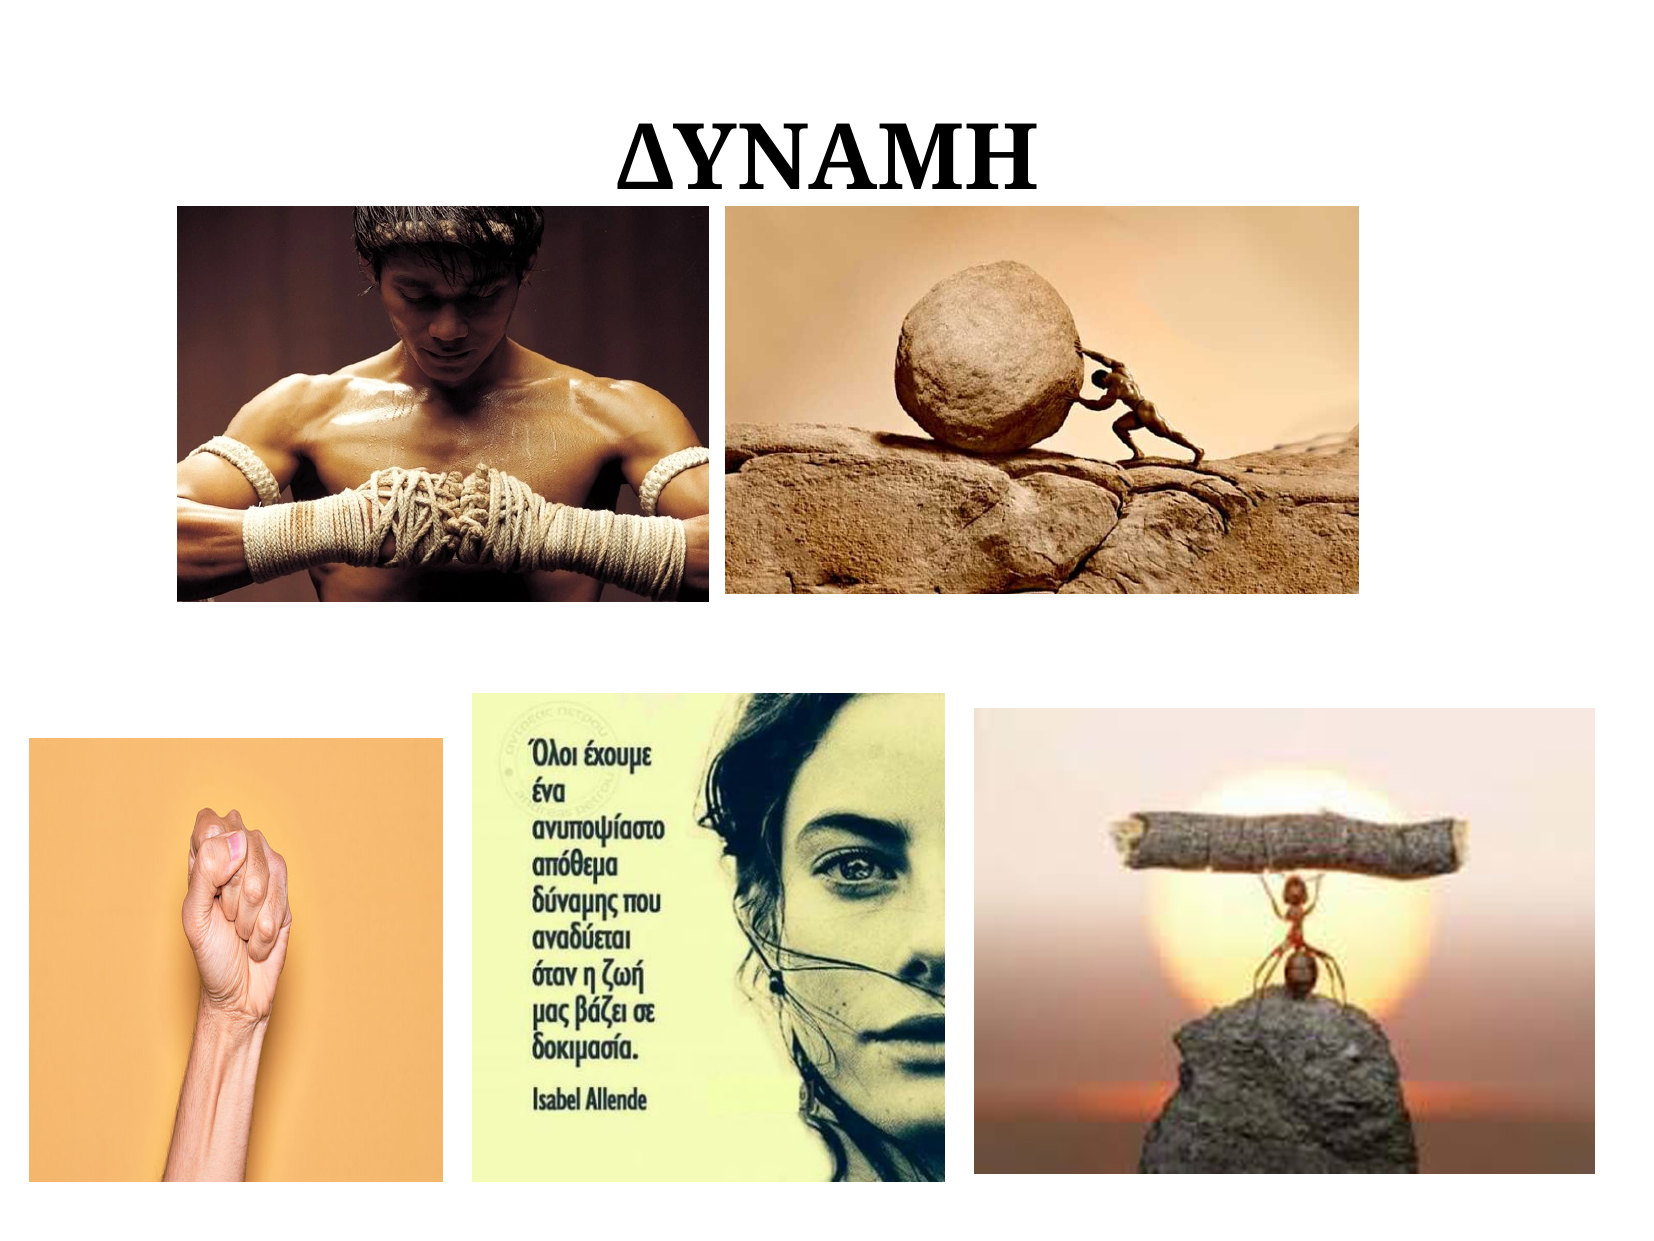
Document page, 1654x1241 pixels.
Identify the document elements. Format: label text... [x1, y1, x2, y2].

picture [472, 693, 945, 1182]
title ΔΥΝΑΜΗ [82, 49, 1571, 257]
picture [177, 206, 709, 602]
picture [725, 206, 1359, 594]
picture [974, 708, 1595, 1174]
picture [29, 738, 443, 1182]
